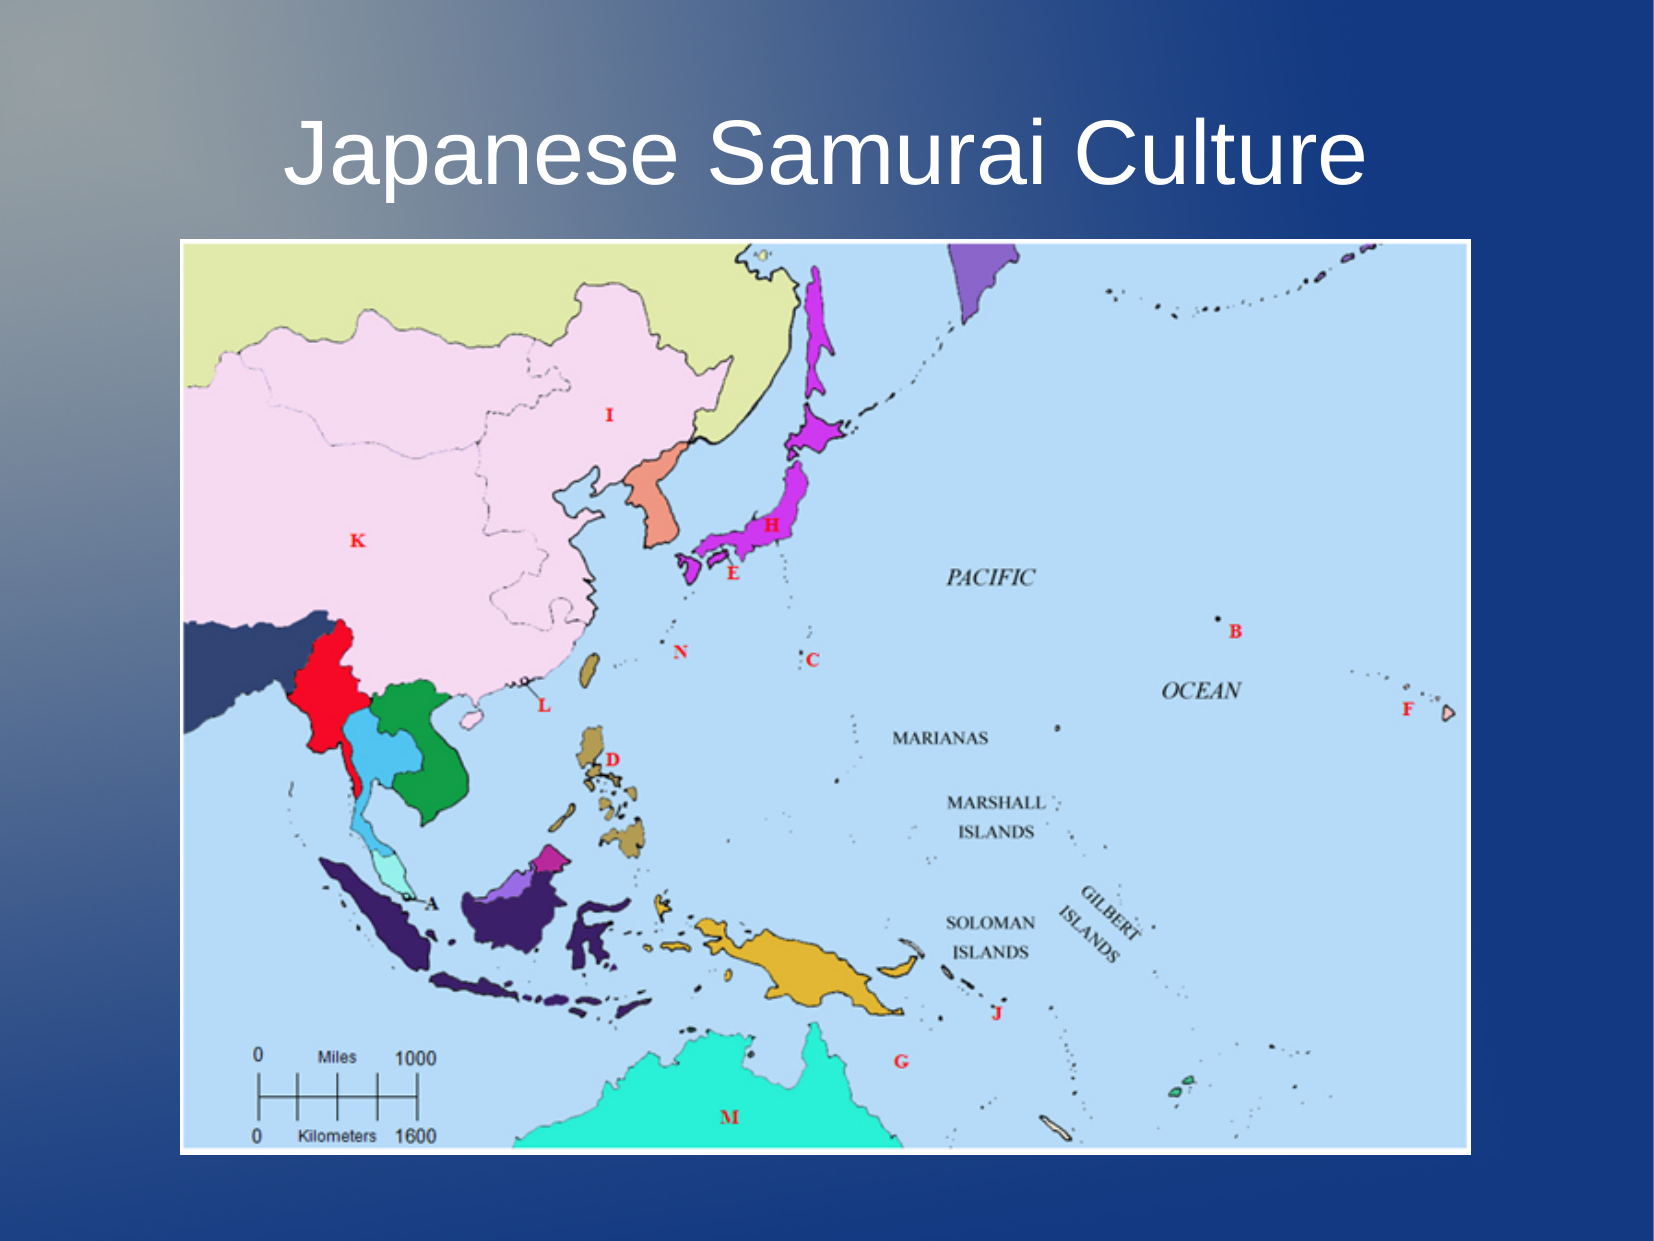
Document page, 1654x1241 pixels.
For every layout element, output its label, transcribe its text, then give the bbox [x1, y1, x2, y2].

picture [0, 0, 1654, 1241]
title Japanese Samurai Culture [82, 49, 1571, 257]
